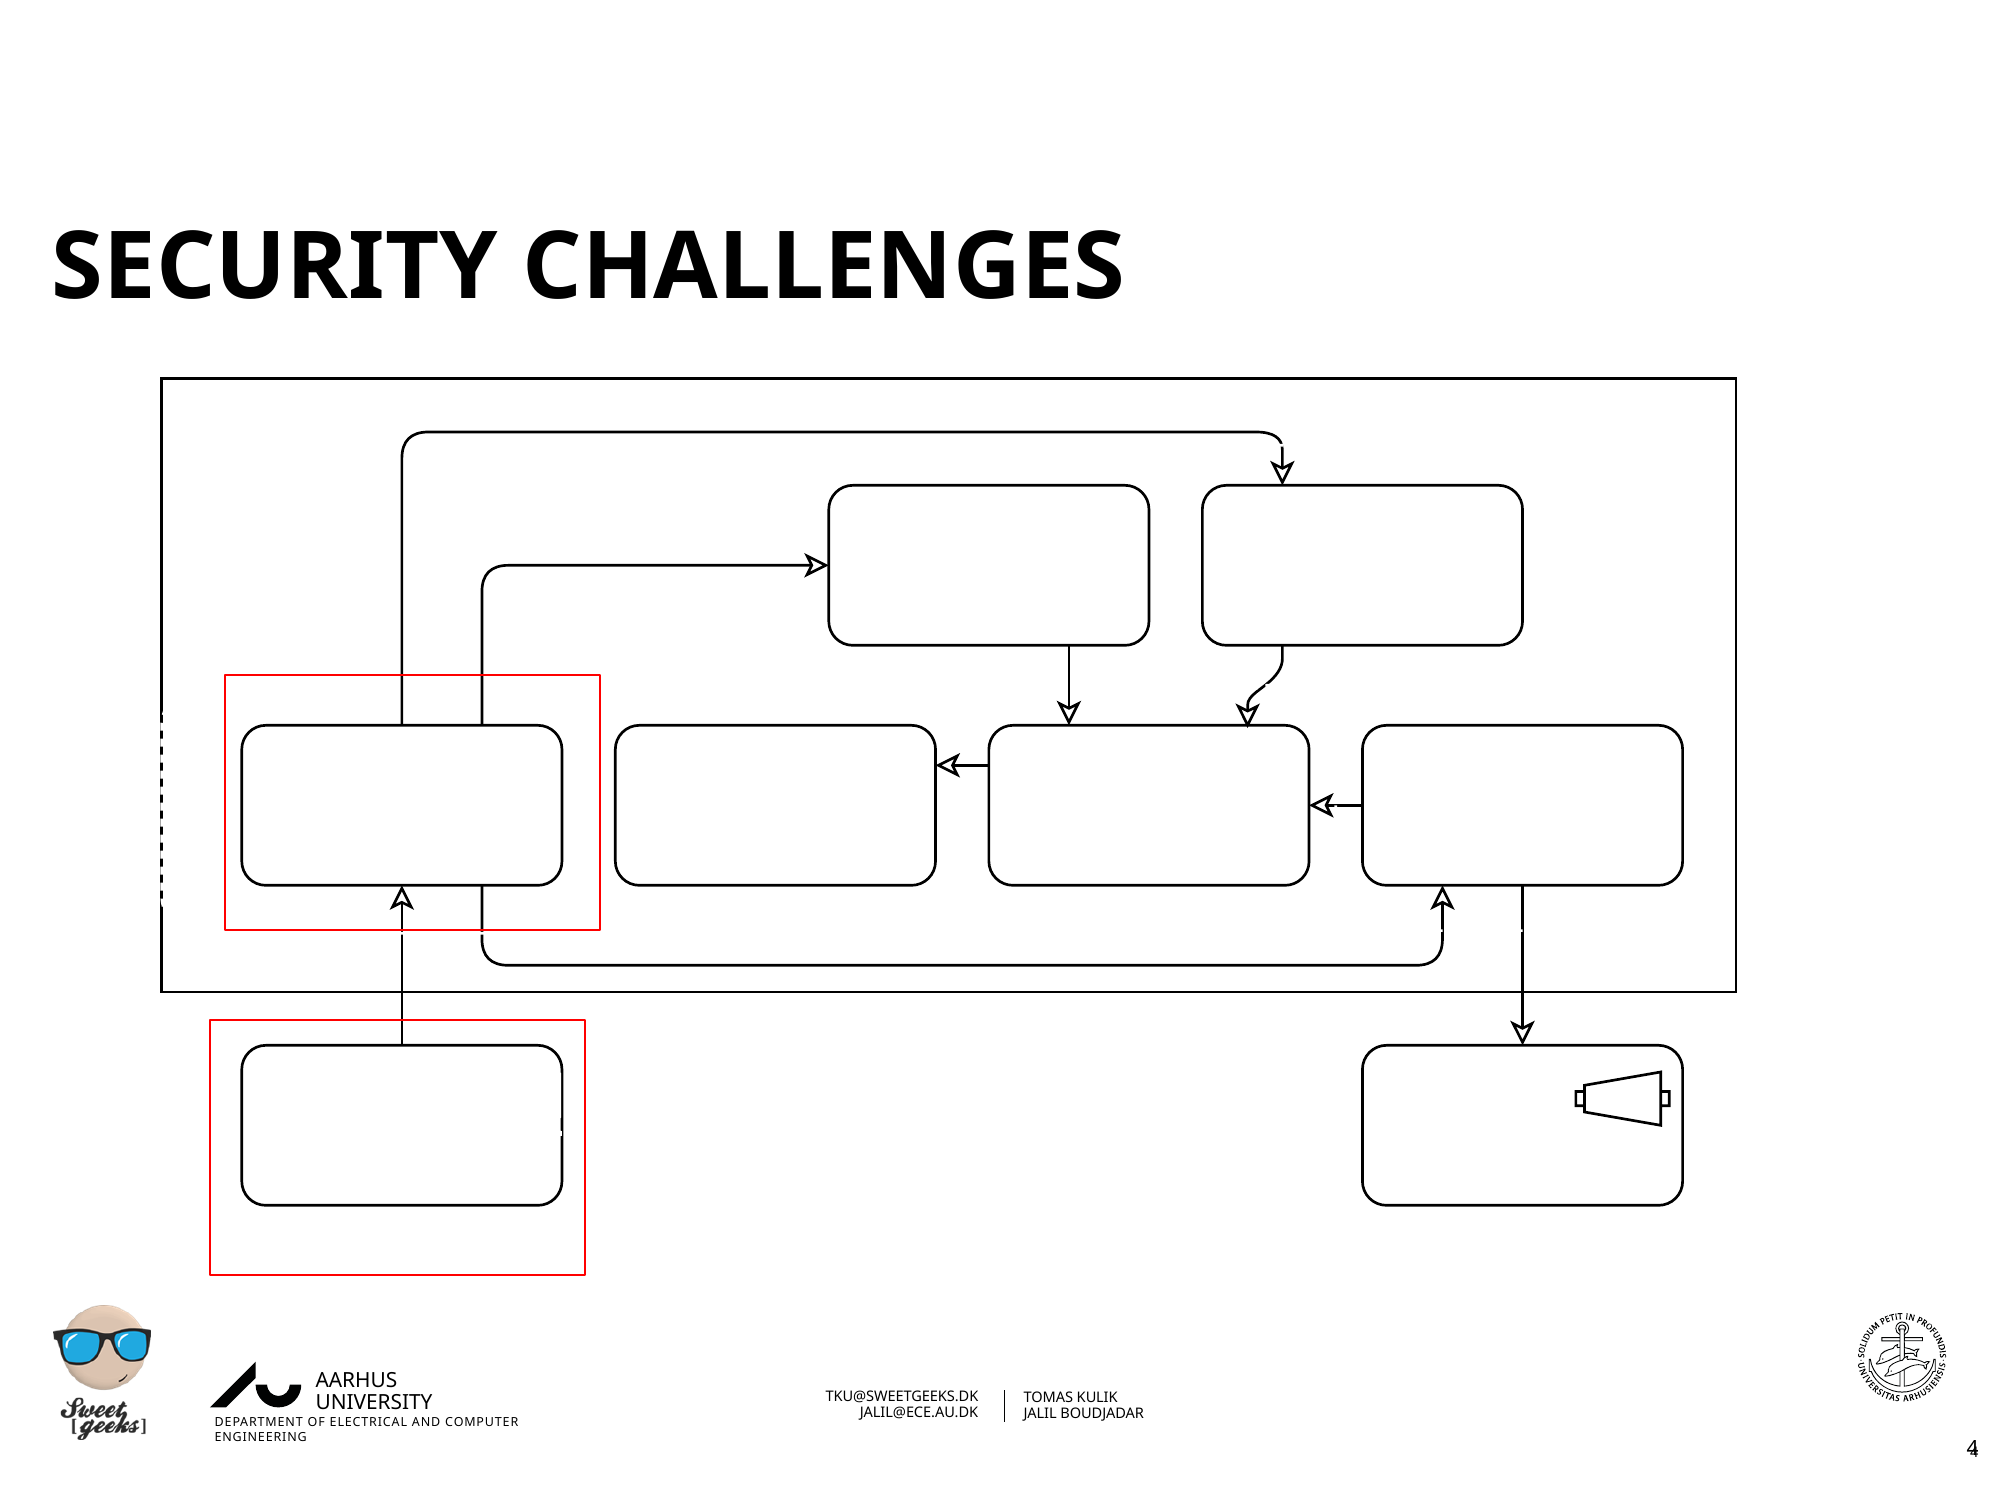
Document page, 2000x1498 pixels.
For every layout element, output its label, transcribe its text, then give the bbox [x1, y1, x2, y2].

picture [53, 1305, 151, 1440]
slide_number <number> [1937, 1437, 1979, 1463]
picture [211, 1021, 584, 1215]
picture [131, 375, 1741, 1215]
text_box Security challenges [51, 32, 1948, 319]
